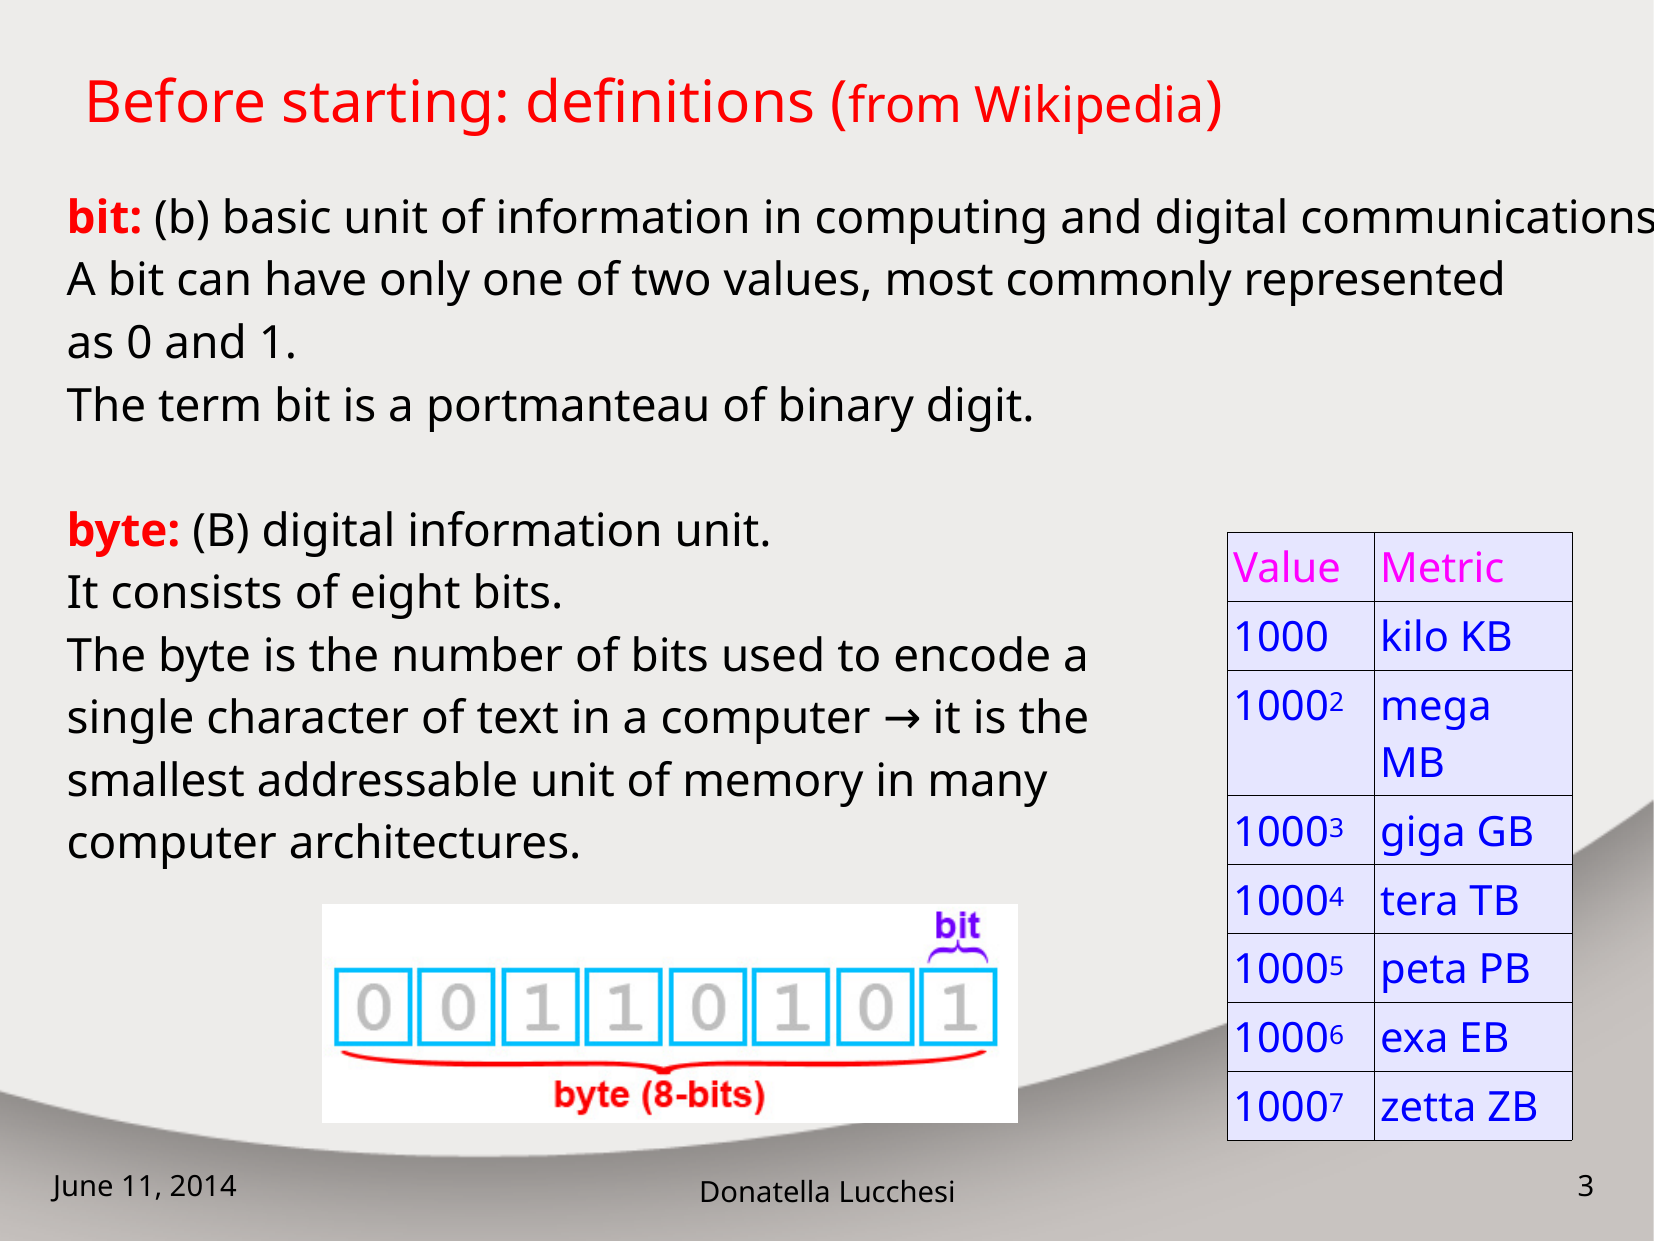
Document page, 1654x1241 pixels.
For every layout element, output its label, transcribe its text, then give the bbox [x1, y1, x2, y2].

table_cell 10007 [1228, 1072, 1374, 1140]
table_cell peta PB [1375, 934, 1572, 1002]
table_cell exa EB [1375, 1003, 1572, 1071]
table_cell mega MB [1375, 671, 1572, 795]
table_cell 1000 [1228, 602, 1374, 670]
table_cell kilo KB [1375, 602, 1572, 670]
table_cell tera TB [1375, 865, 1572, 933]
table_cell 10002 [1228, 671, 1374, 795]
text_box bit: (b) basic unit of information in computing and digital communications. A bit can have only one of two values, most commonly represented as 0 and 1. The term bit is a portmanteau of binary digit. byte: (B) digital information unit. It consists of eight bits. The byte is the number of bits used to encode a single character of text in a computer → it is the smallest addressable unit of memory in many computer architectures. [51, 176, 1654, 894]
table_header Value [1228, 533, 1374, 601]
text_box Before starting: definitions (from Wikipedia) [69, 53, 1272, 150]
table_cell 10004 [1228, 865, 1374, 933]
table_header Metric [1375, 533, 1572, 601]
table_cell 10005 [1228, 934, 1374, 1002]
table_cell 10006 [1228, 1003, 1374, 1071]
picture [0, 0, 1654, 1241]
table_cell giga GB [1375, 796, 1572, 864]
table_cell zetta ZB [1375, 1072, 1572, 1140]
table_cell 10003 [1228, 796, 1374, 864]
